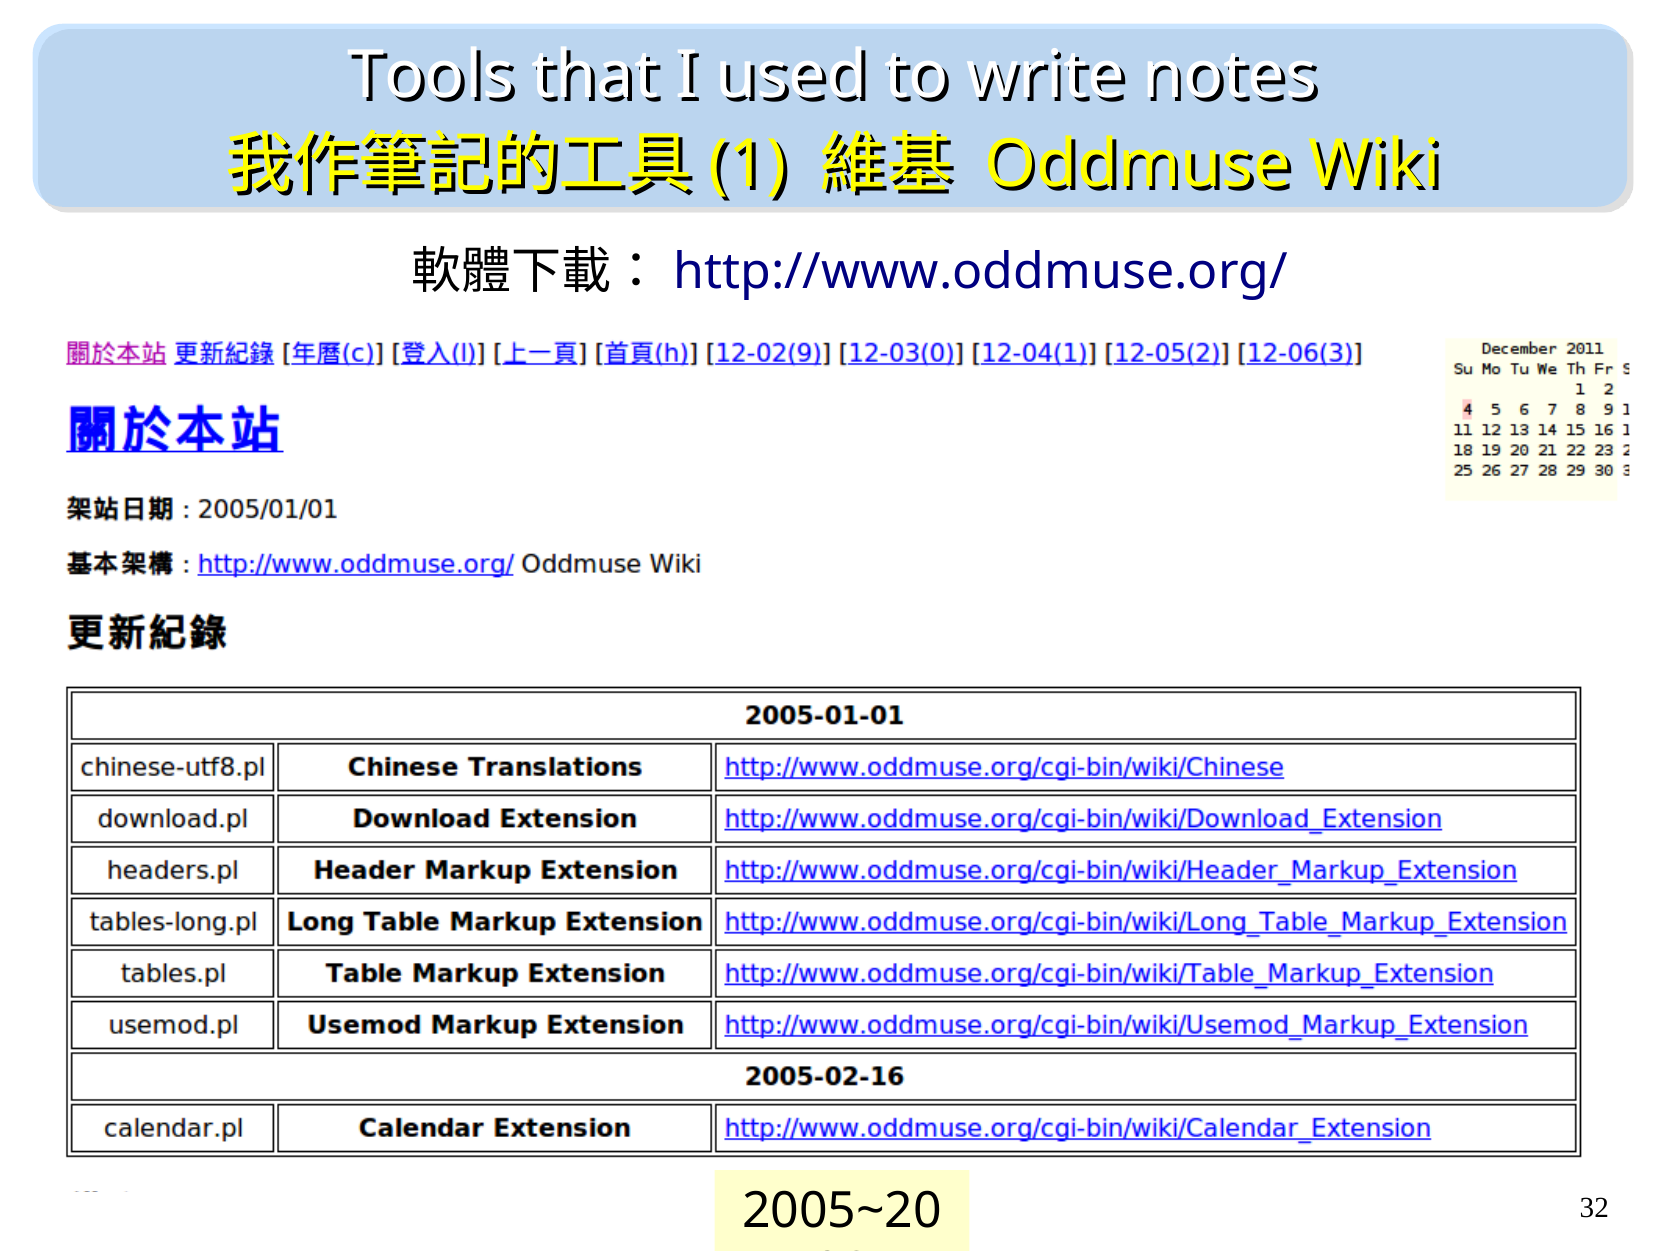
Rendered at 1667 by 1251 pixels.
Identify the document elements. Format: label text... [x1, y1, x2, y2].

text_box 軟體下載：http://www.oddmuse.org/ [354, 231, 1359, 307]
picture [54, 326, 1630, 1192]
text_box 2005~2008 [714, 1170, 970, 1246]
title Tools that I used to write notes 我作筆記的工具(1) 維基 Oddmuse Wiki [0, 21, 1667, 201]
text_box [45, 201, 1615, 207]
